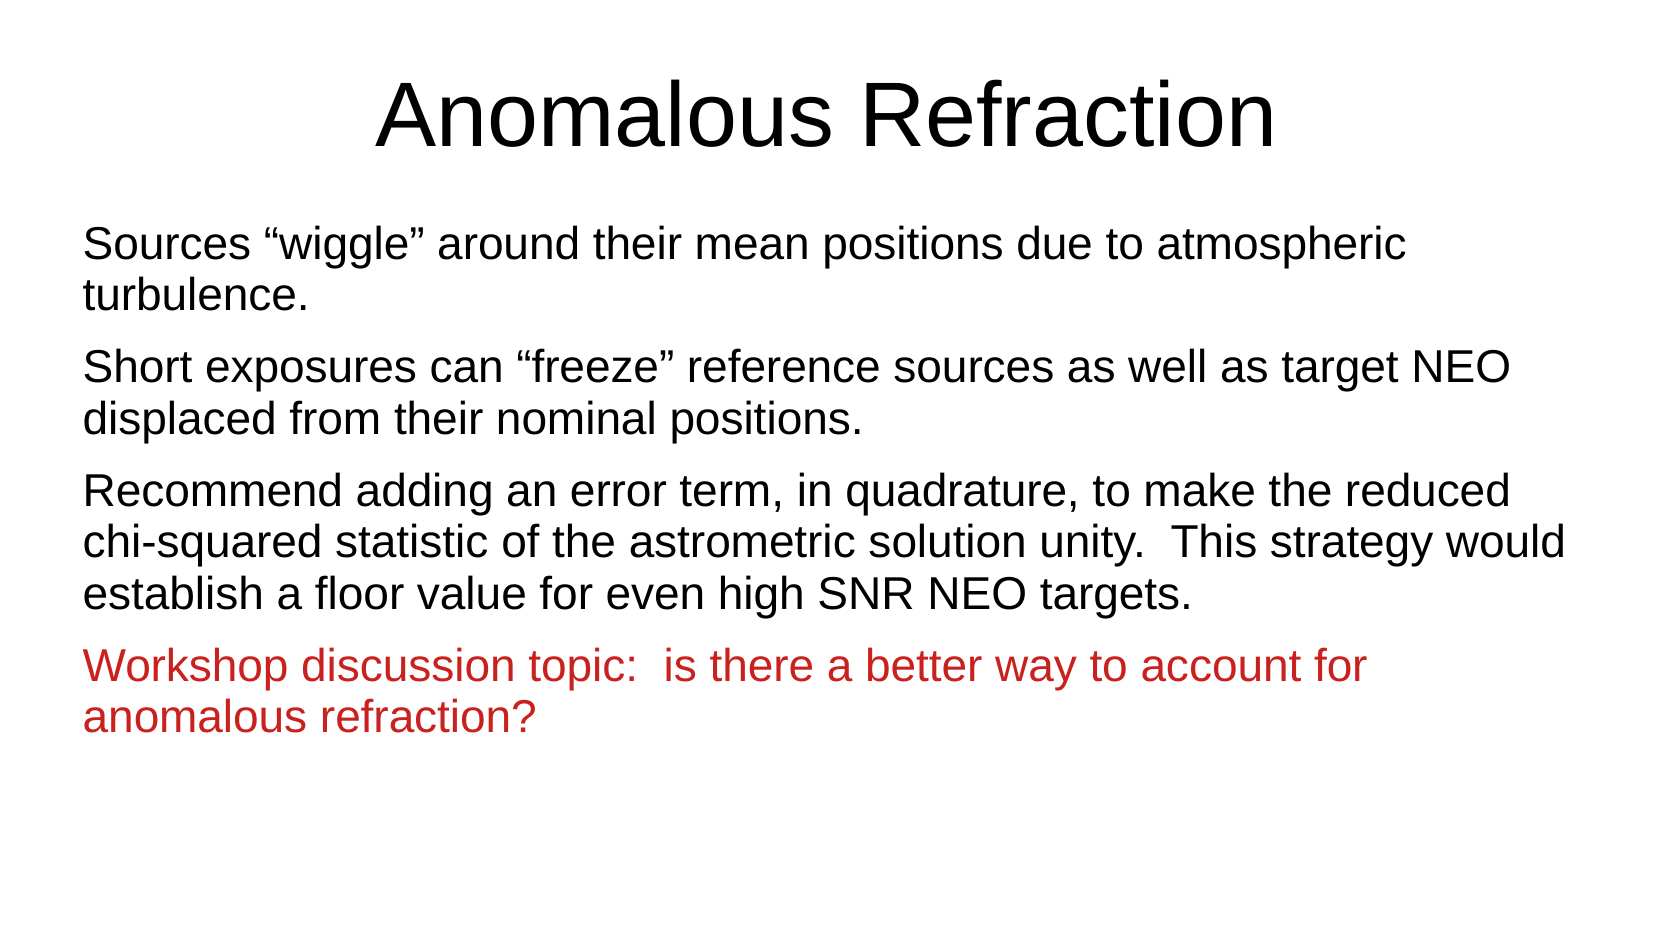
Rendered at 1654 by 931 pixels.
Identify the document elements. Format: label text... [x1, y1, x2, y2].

list Sources “wiggle” around their mean positions due to atmospheric turbulence. Short exposures can “freeze” reference sources as well as target NEO displaced from their nominal positions. Recommend adding an error term, in quadrature, to make the reduced chi-squared statistic of the astrometric solution unity. This strategy would establish a floor value for even high SNR NEO targets. Workshop discussion topic: is there a better way to account for anomalous refraction? [82, 217, 1571, 758]
title Anomalous Refraction [82, 37, 1571, 193]
